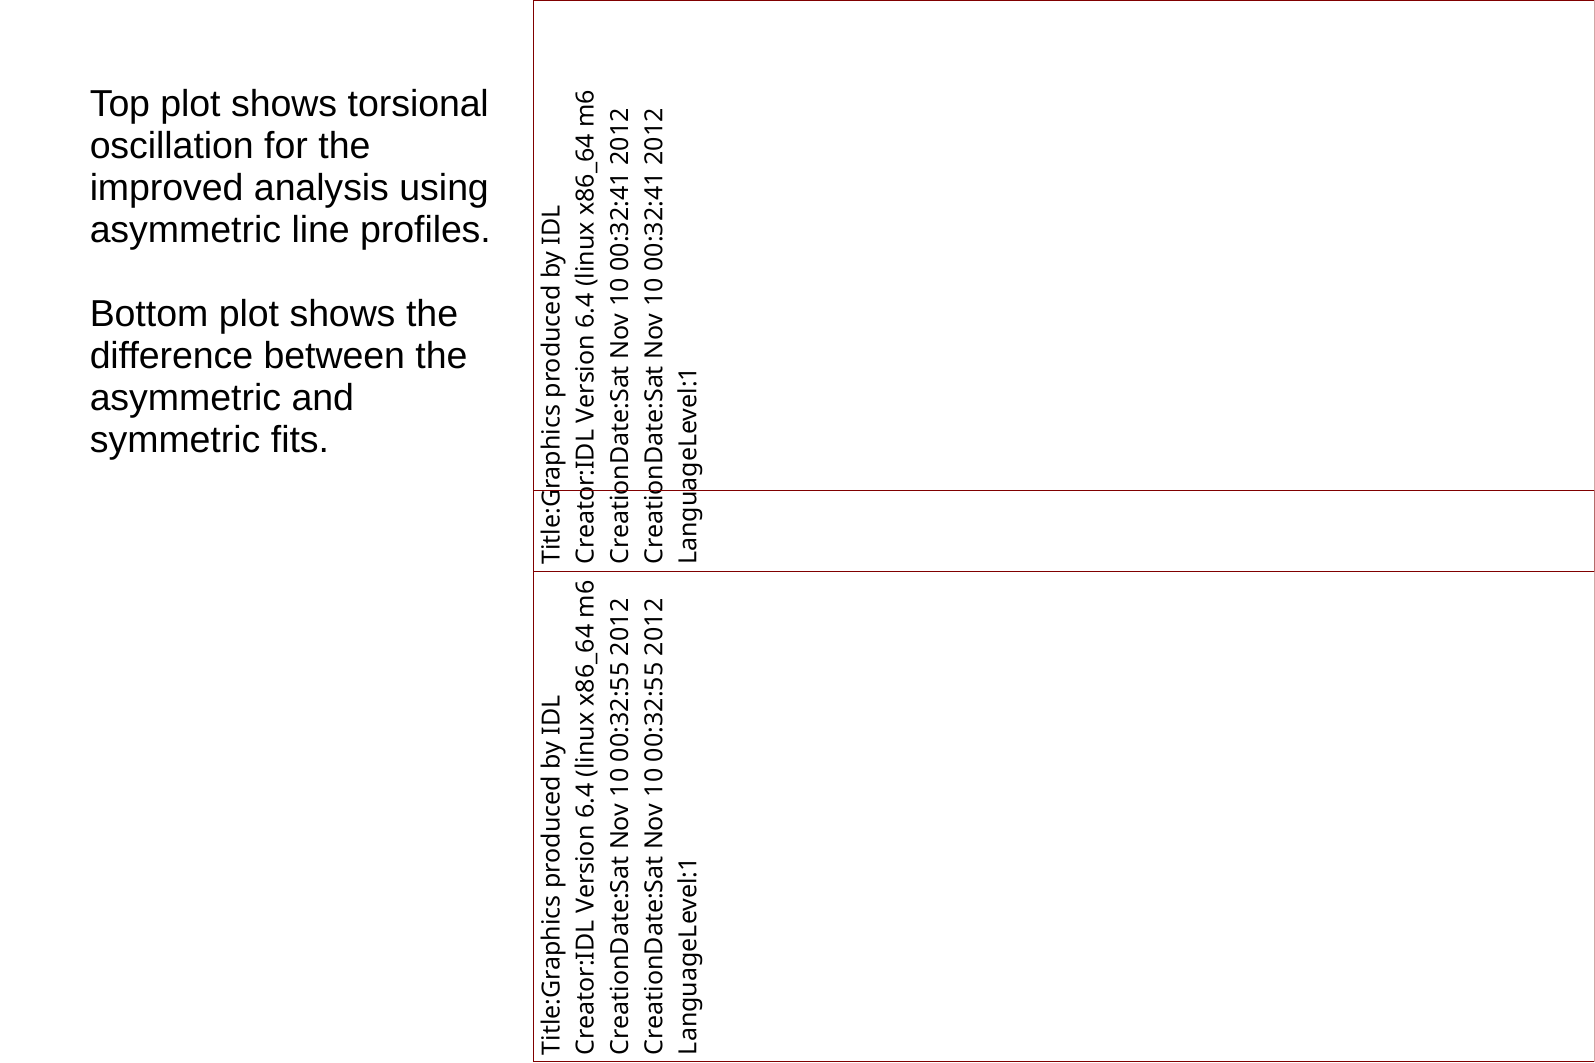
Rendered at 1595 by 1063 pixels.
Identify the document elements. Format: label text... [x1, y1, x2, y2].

text_box Top plot shows torsional oscillation for the improved analysis using asymmetric line profiles. Bottom plot shows the difference between the asymmetric and symmetric fits. [75, 75, 526, 468]
picture [531, 0, 1595, 1063]
